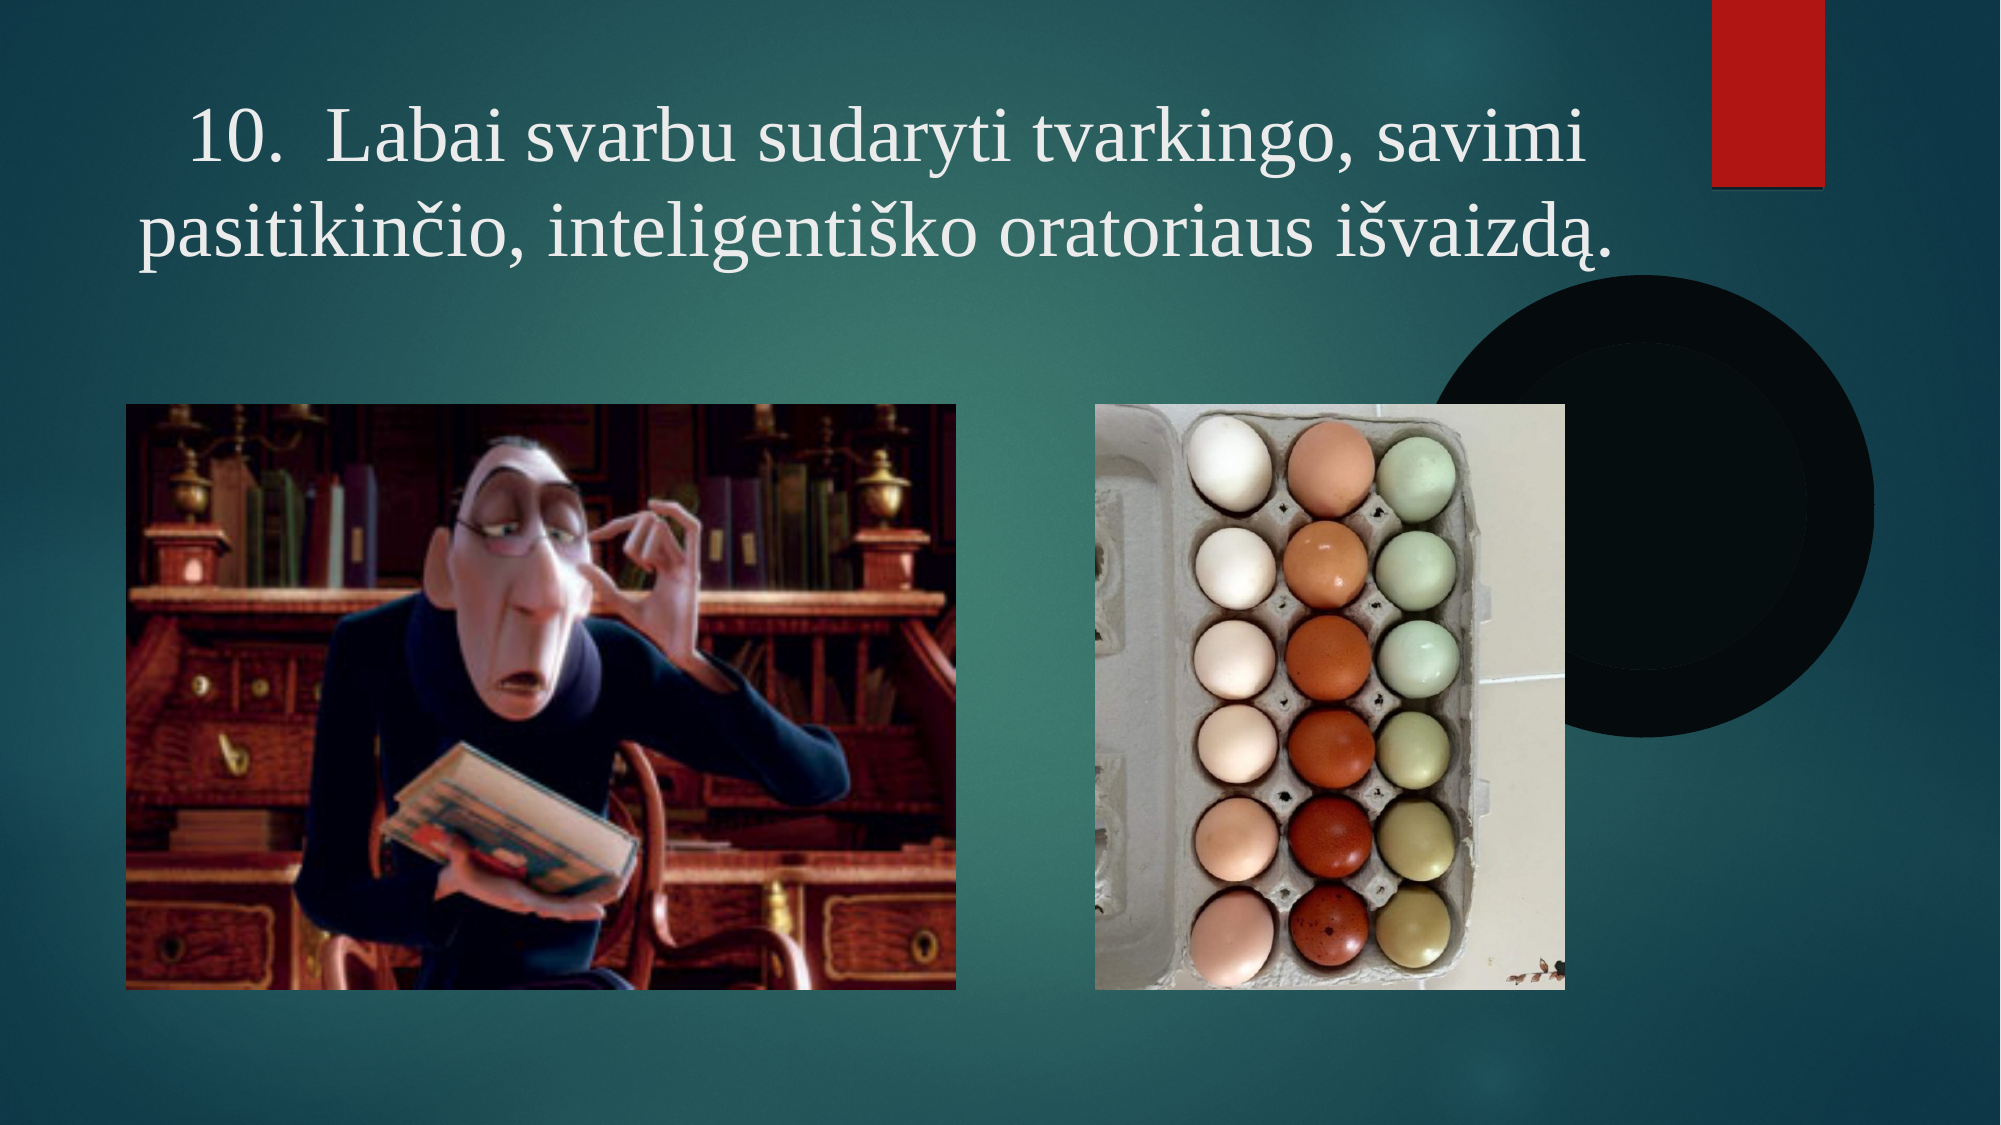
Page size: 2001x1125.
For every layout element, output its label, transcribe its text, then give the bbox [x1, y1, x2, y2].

picture [1095, 404, 1565, 990]
picture [126, 404, 956, 990]
title 10. Labai svarbu sudaryti tvarkingo, savimi pasitikinčio, inteligentiško oratoriaus išvaizdą. [106, 74, 1649, 305]
